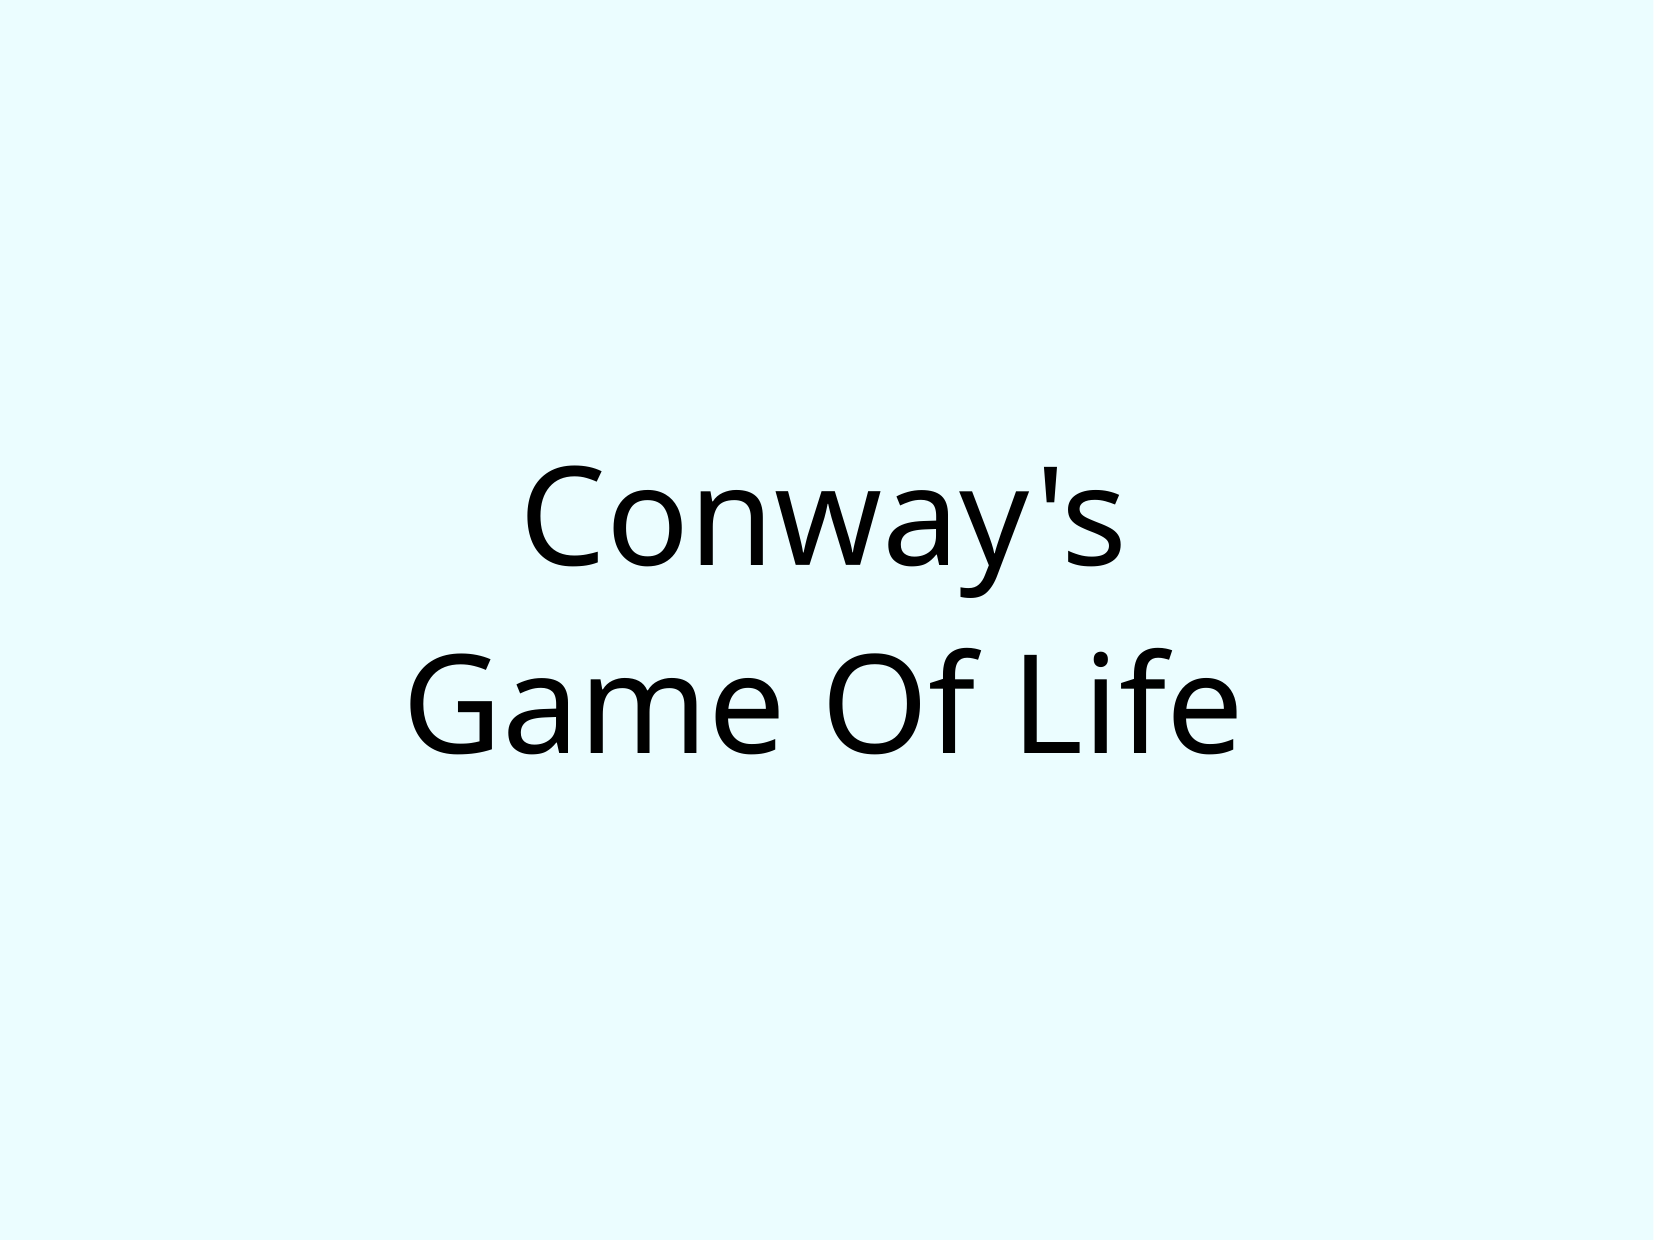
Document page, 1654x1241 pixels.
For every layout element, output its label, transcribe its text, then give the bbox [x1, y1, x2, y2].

text_box Conway's Game Of Life [79, 69, 1568, 1144]
